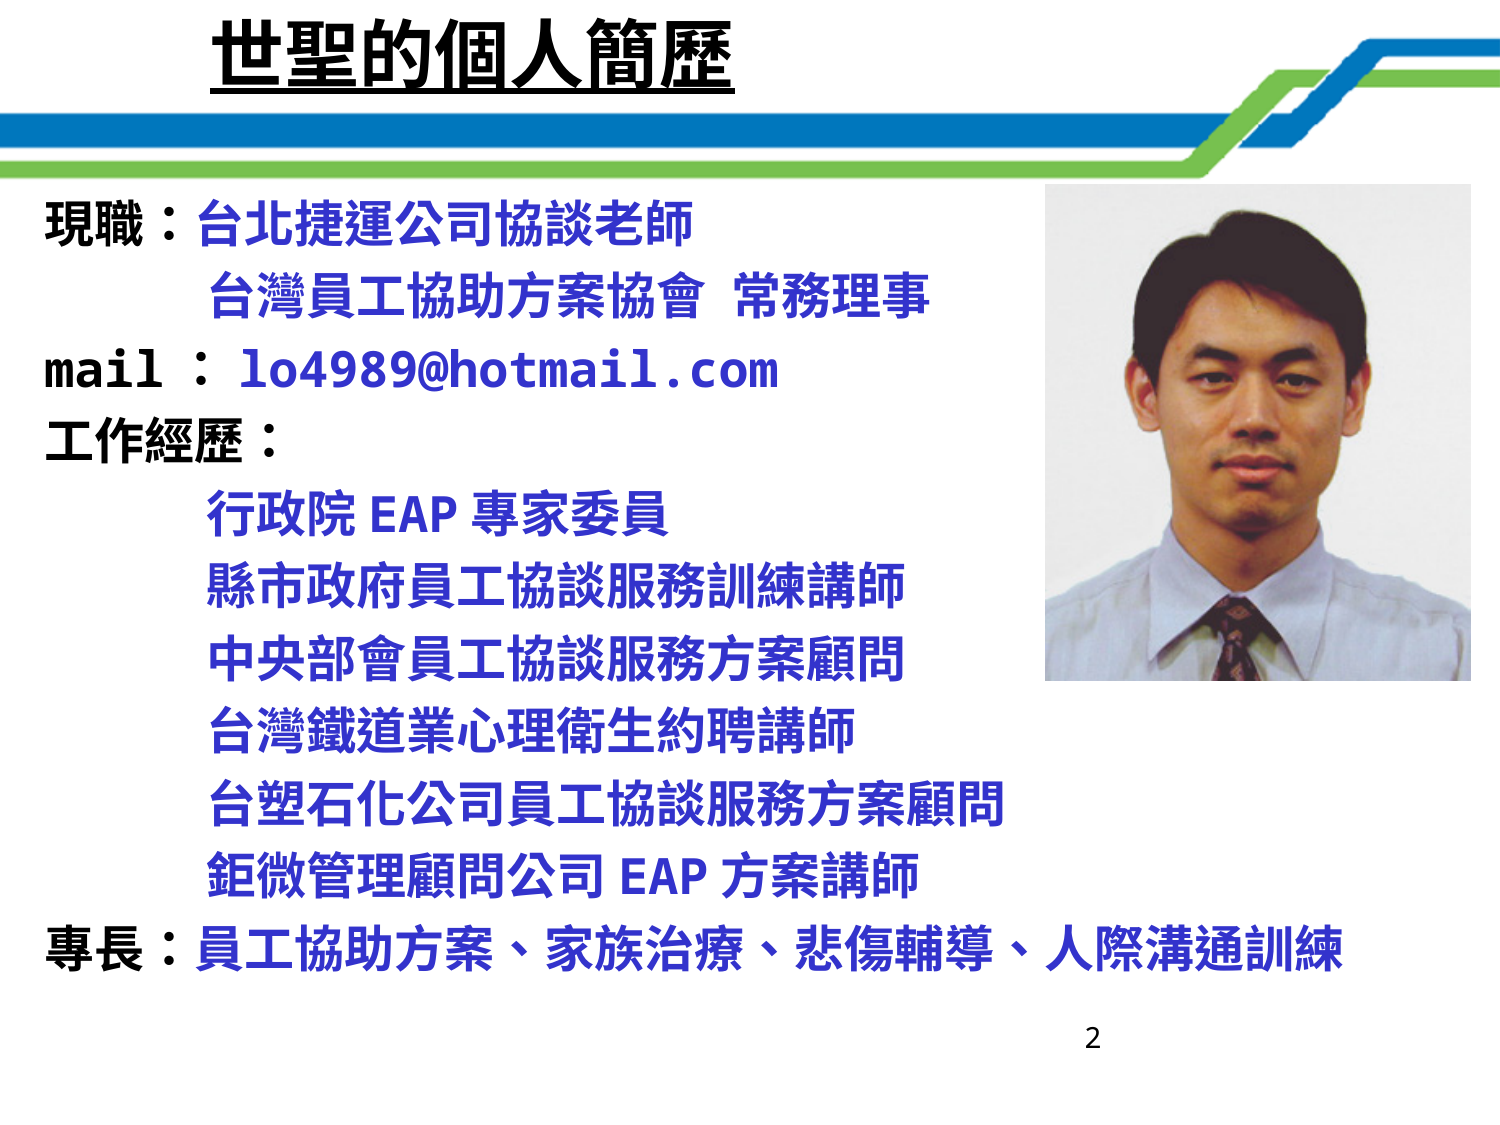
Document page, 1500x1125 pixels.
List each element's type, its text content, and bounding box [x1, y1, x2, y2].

text_box 現職：台北捷運公司協談老師 台灣員工協助方案協會 常務理事 mail：lo4989@hotmail.com 工作經歷： 行政院EAP專家委員 縣市政府員工協談服務訓練講師 中央部會員工協談服務方案顧問 台灣鐵道業心理衛生約聘講師 台塑石化公司員工協談服務方案顧問 鉅微管理顧問公司EAP方案講師 專長：員工協助方案、家族治療、悲傷輔導、人際溝通訓練 [29, 185, 1423, 972]
text_box 世聖的個人簡歷 [195, 0, 933, 105]
text_box [1069, 1011, 1382, 1087]
picture [1045, 184, 1471, 681]
